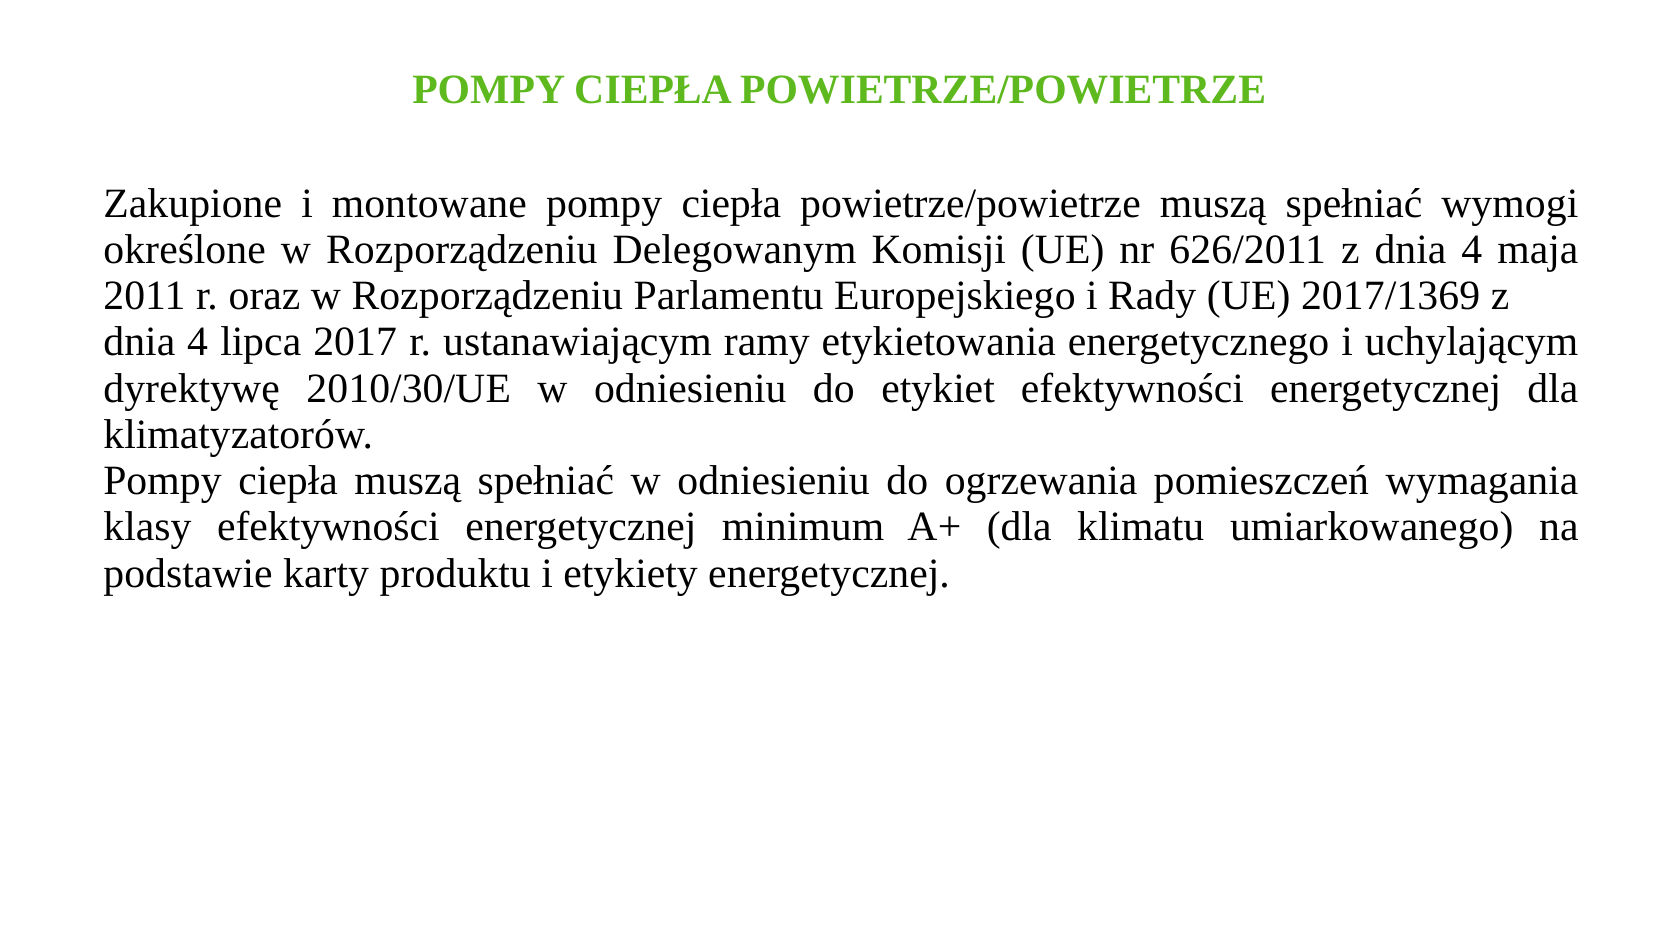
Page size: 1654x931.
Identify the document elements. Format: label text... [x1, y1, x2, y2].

text_box POMPY CIEPŁA POWIETRZE/POWIETRZE [397, 59, 1329, 121]
text_box Zakupione i montowane pompy ciepła powietrze/powietrze muszą spełniać wymogi określone w Rozporządzeniu Delegowanym Komisji (UE) nr 626/2011 z dnia 4 maja 2011 r. oraz w Rozporządzeniu Parlamentu Europejskiego i Rady (UE) 2017/1369 z dnia 4 lipca 2017 r. ustanawiającym ramy etykietowania energetycznego i uchylającym dyrektywę 2010/30/UE w odniesieniu do etykiet efektywności energetycznej dla klimatyzatorów. Pompy ciepła muszą spełniać w odniesieniu do ogrzewania pomieszczeń wymagania klasy efektywności energetycznej minimum A+ (dla klimatu umiarkowanego) na podstawie karty produktu i etykiety energetycznej. [88, 172, 1595, 768]
